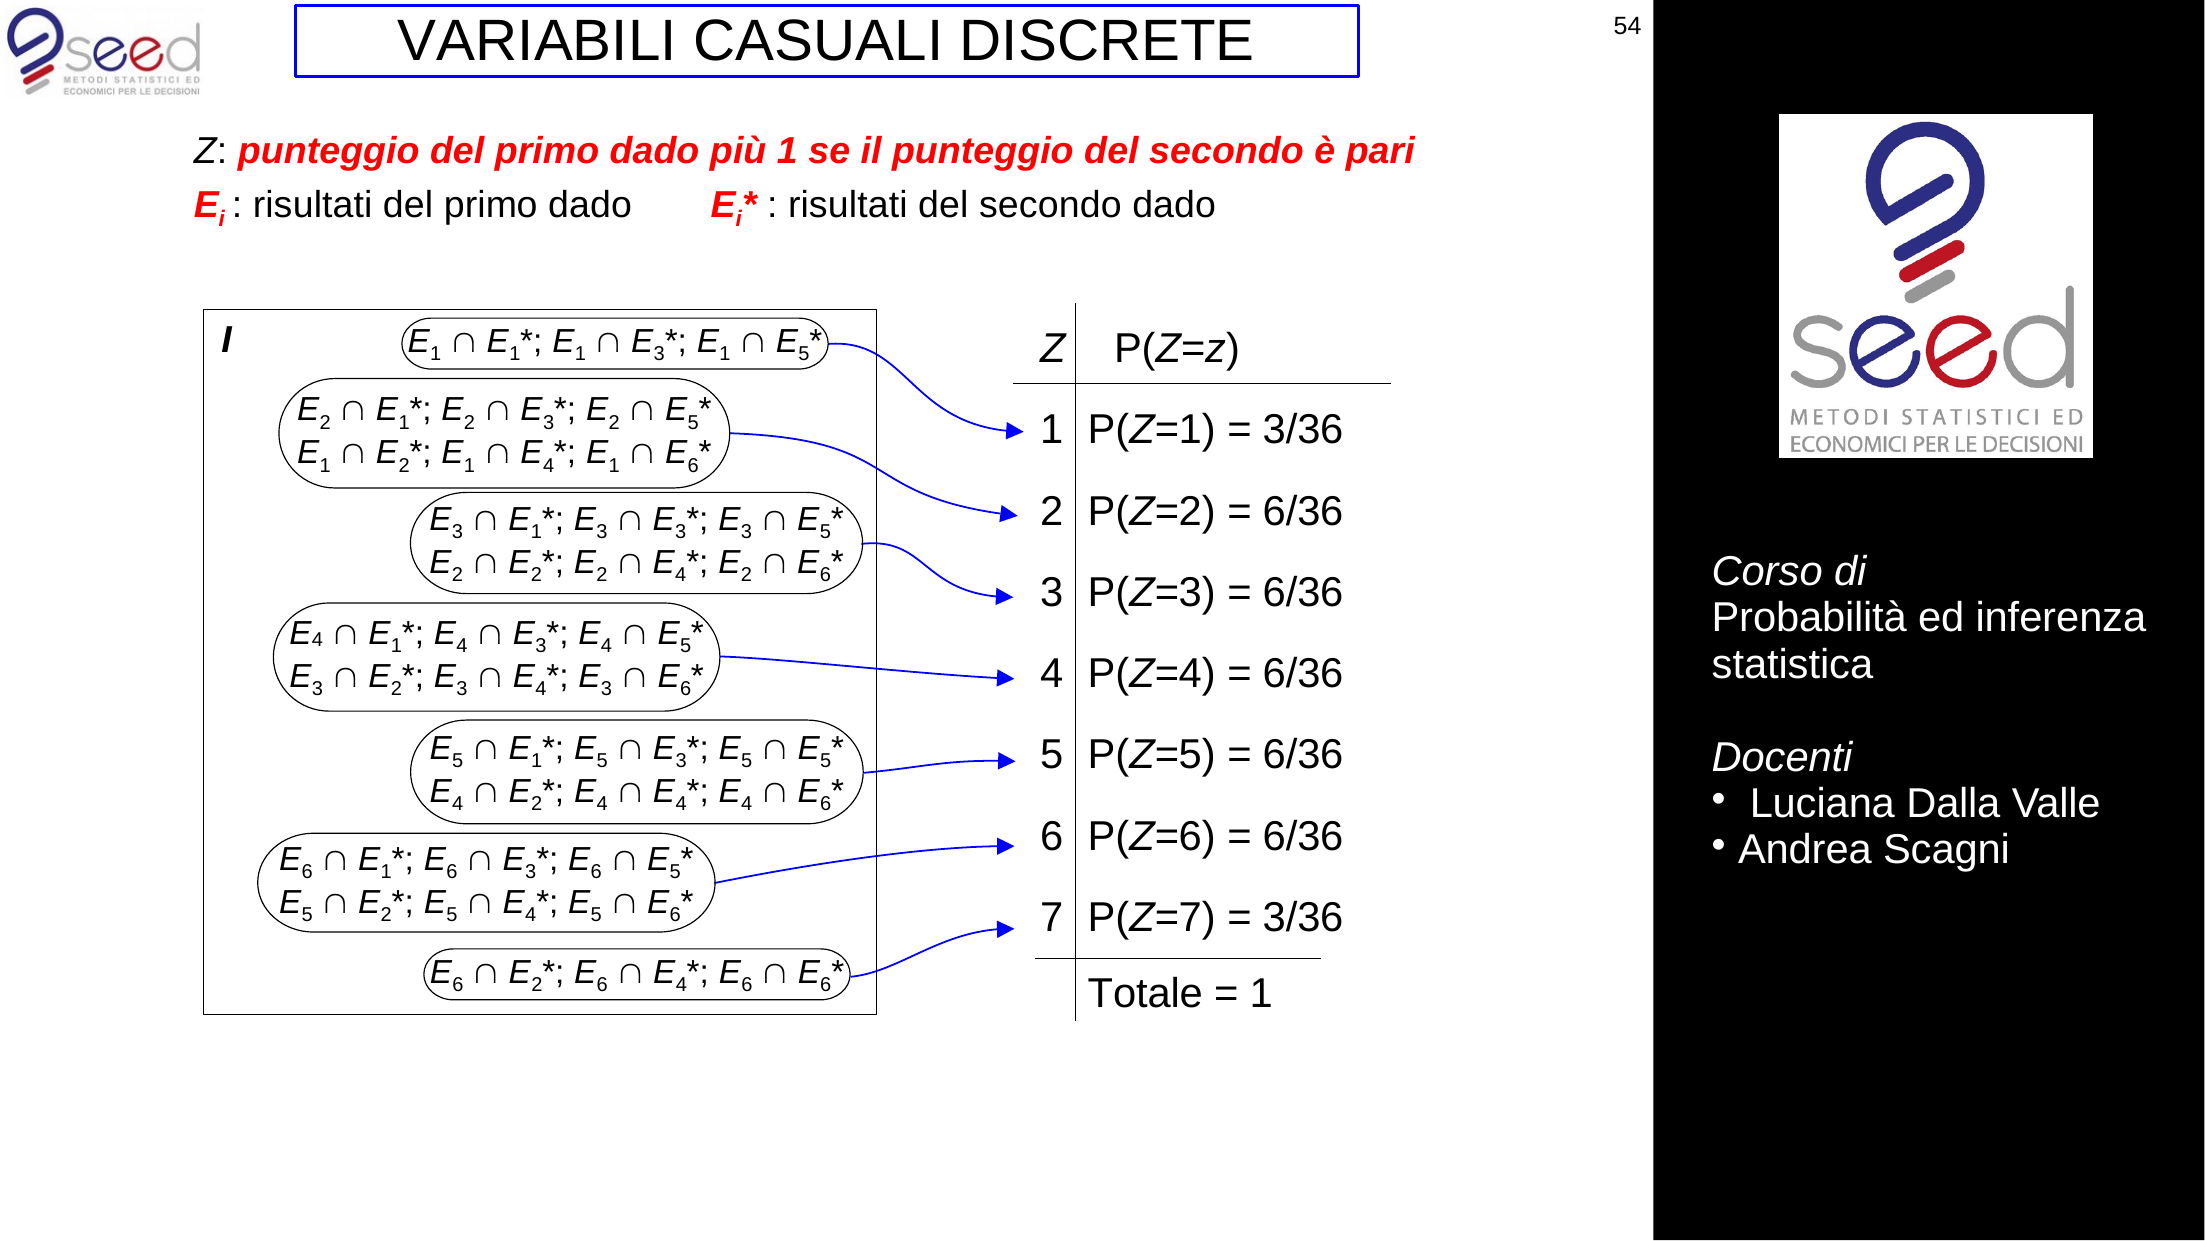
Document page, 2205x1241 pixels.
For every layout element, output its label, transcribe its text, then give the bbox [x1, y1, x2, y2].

text_box E3 ∩ E1*; E3 ∩ E3*; E3 ∩ E5* E2 ∩ E2*; E2 ∩ E4*; E2 ∩ E6* [410, 492, 863, 594]
text_box Z: punteggio del primo dado più 1 se il punteggio del secondo è pari Ei : risultati del primo dado Ei* : risultati del secondo dado [193, 129, 1460, 237]
text_box E4 ∩ E1*; E4 ∩ E3*; E4 ∩ E5* E3 ∩ E2*; E3 ∩ E4*; E3 ∩ E6* [273, 602, 720, 712]
text_box Z P(Z=z) 1 P(Z=1) = 3/36 2 P(Z=2) = 6/36 3 P(Z=3) = 6/36 4 P(Z=4) = 6/36 5 P(Z=5) = 6/36 6 P(Z=6) = 6/36 7 P(Z=7) = 3/36 Totale = 1 [1040, 384, 1075, 958]
text_box I [221, 315, 244, 364]
picture [5, 5, 203, 98]
text_box E5 ∩ E1*; E5 ∩ E3*; E5 ∩ E5* E4 ∩ E2*; E4 ∩ E4*; E4 ∩ E6* [410, 720, 864, 824]
picture [1779, 114, 2093, 458]
text_box E6 ∩ E2*; E6 ∩ E4*; E6 ∩ E6* [423, 948, 851, 1000]
text_box E1 ∩ E1*; E1 ∩ E3*; E1 ∩ E5* [401, 318, 829, 370]
text_box Z P(Z=z) 1 P(Z=1) = 3/36 2 P(Z=2) = 6/36 3 P(Z=3) = 6/36 4 P(Z=4) = 6/36 5 P(Z=5) = 6/36 6 P(Z=6) = 6/36 7 P(Z=7) = 3/36 Totale = 1 [1040, 324, 1502, 1031]
text_box E6 ∩ E1*; E6 ∩ E3*; E6 ∩ E5* E5 ∩ E2*; E5 ∩ E4*; E5 ∩ E6* [257, 833, 716, 933]
text_box VARIABILI CASUALI DISCRETE [295, 5, 1359, 77]
text_box E2 ∩ E1*; E2 ∩ E3*; E2 ∩ E5* E1 ∩ E2*; E1 ∩ E4*; E1 ∩ E6* [278, 378, 730, 488]
